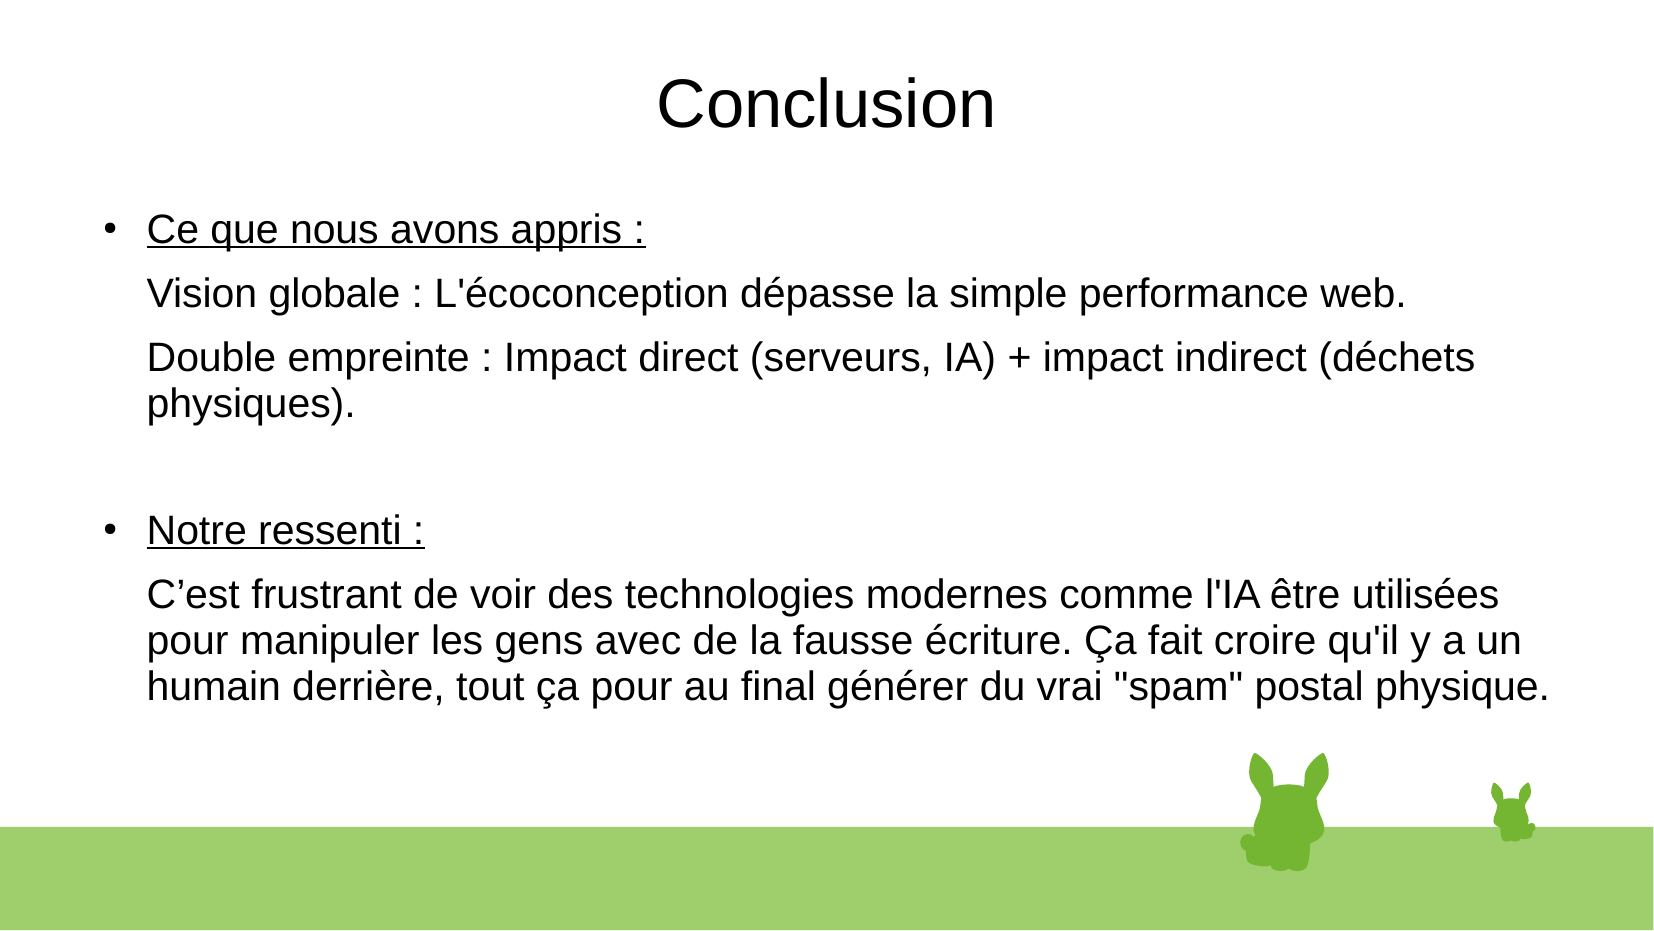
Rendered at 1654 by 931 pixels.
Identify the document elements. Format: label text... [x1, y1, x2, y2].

list Ce que nous avons appris : Vision globale : L'écoconception dépasse la simple performance web. Double empreinte : Impact direct (serveurs, IA) + impact indirect (déchets physiques). Notre ressenti : C’est frustrant de voir des technologies modernes comme l'IA être utilisées pour manipuler les gens avec de la fausse écriture. Ça fait croire qu'il y a un humain derrière, tout ça pour au final générer du vrai "spam" postal physique. [88, 206, 1565, 739]
title Conclusion [88, 29, 1565, 178]
